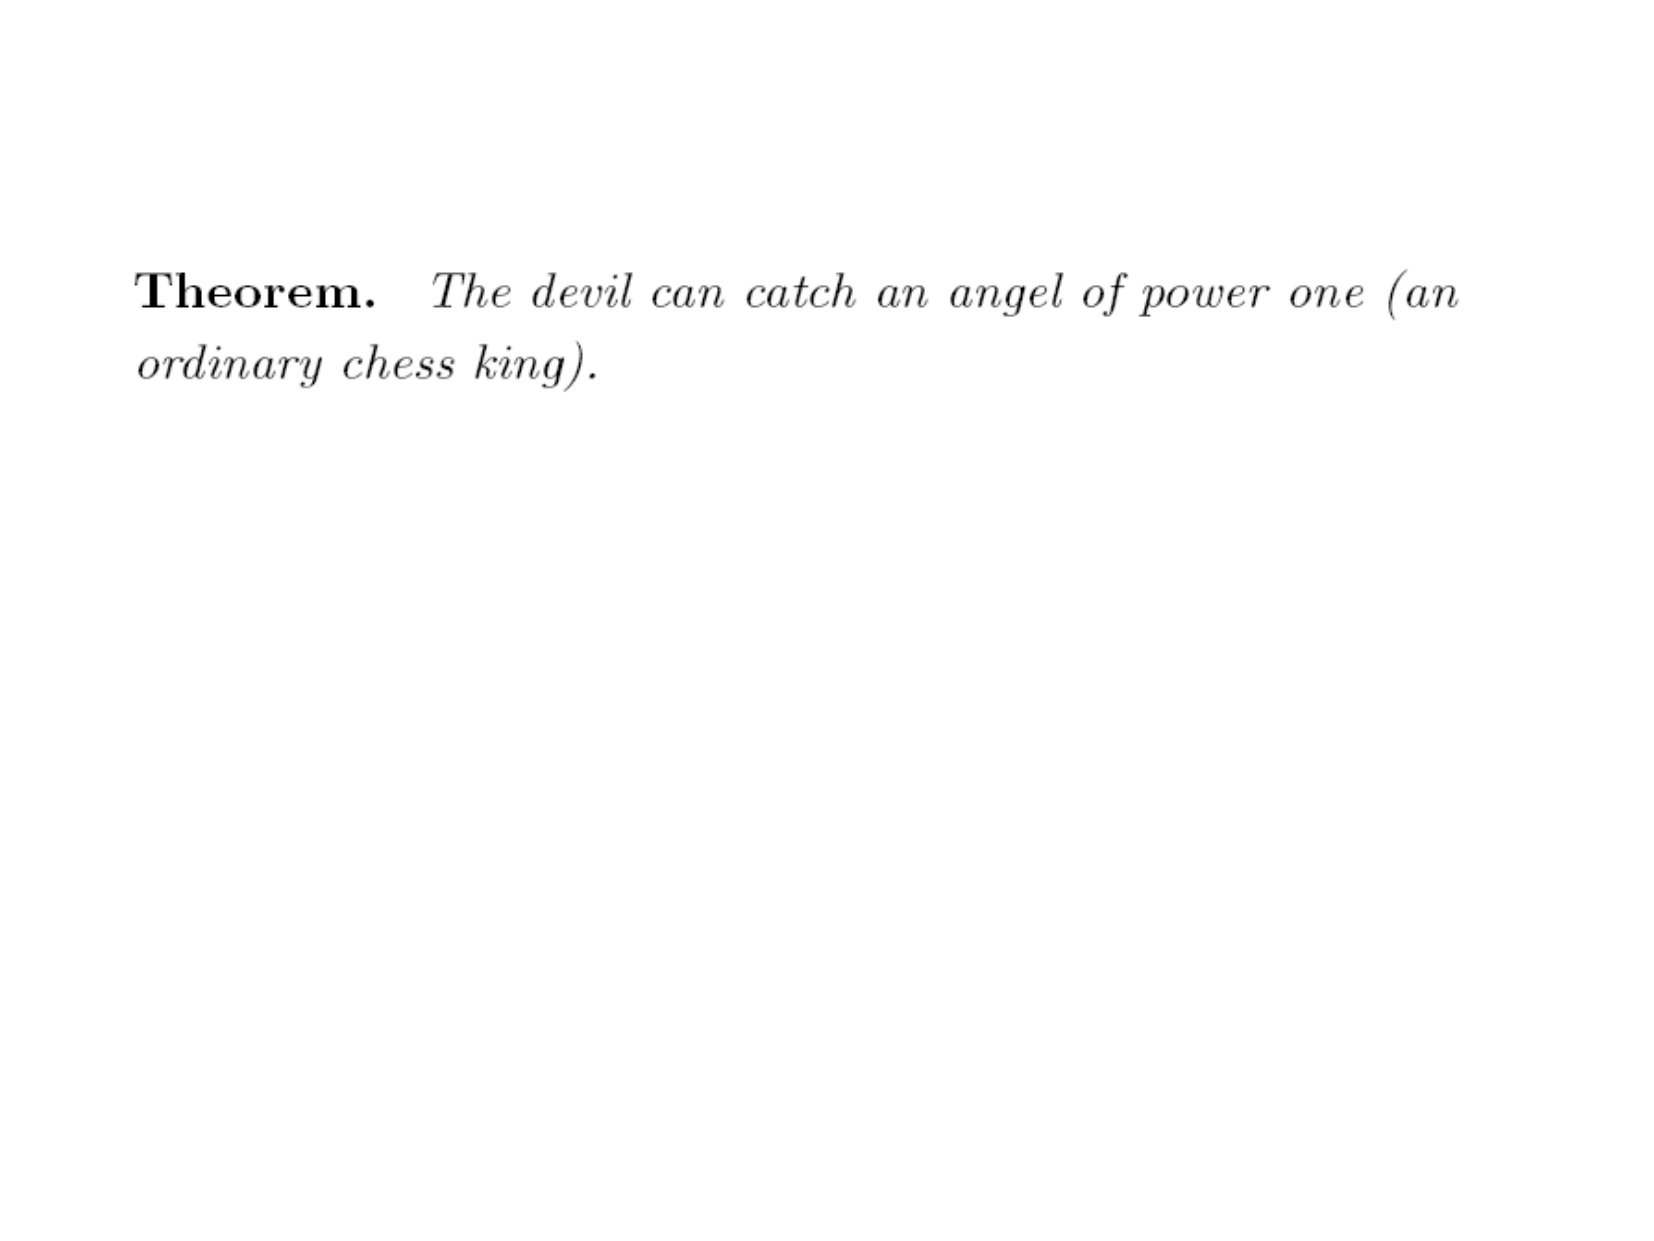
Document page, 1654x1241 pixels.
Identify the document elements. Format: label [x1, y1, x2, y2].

picture [128, 262, 1463, 405]
